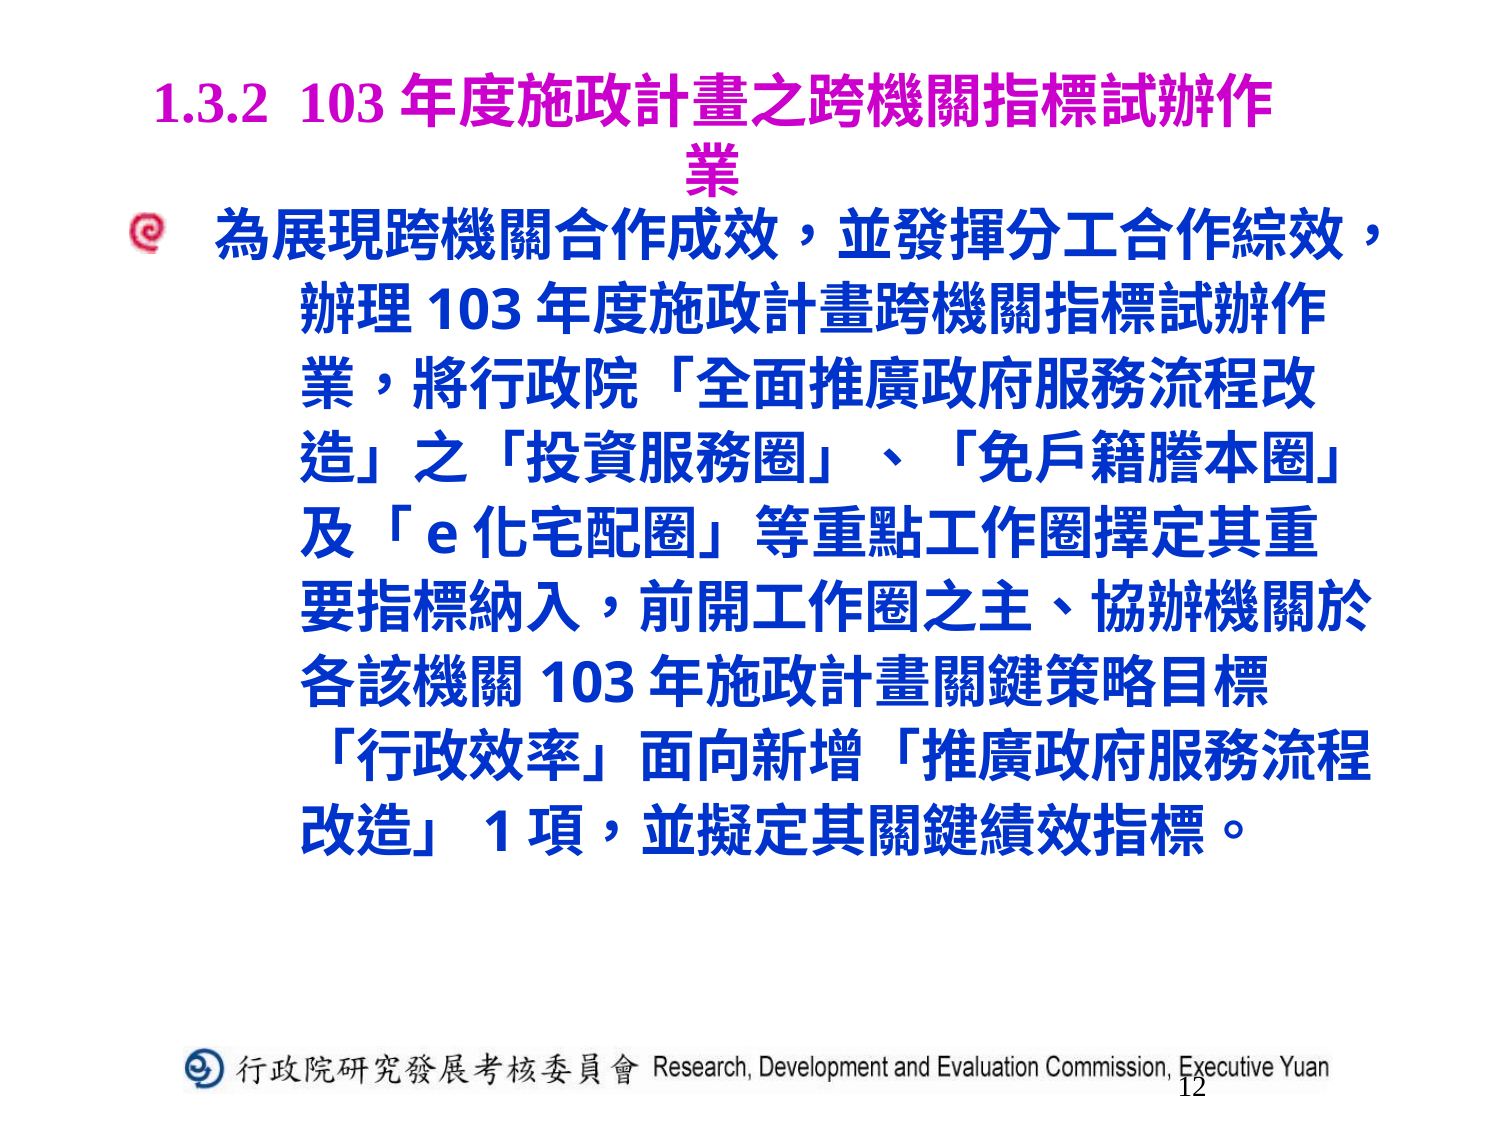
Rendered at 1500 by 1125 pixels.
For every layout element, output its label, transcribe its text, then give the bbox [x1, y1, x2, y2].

title 1.3.2 103年度施政計畫之跨機關指標試辦作業 [109, 56, 1317, 207]
text_box [1162, 1025, 1476, 1101]
list 為展現跨機關合作成效，並發揮分工合作綜效，辦理103年度施政計畫跨機關指標試辦作業，將行政院「全面推廣政府服務流程改造」之「投資服務圈」、「免戶籍謄本圈」及「e化宅配圈」等重點工作圈擇定其重要指標納入，前開工作圈之主、協辦機關於各該機關103年施政計畫關鍵策略目標「行政效率」面向新增「推廣政府服務流程改造」1項，並擬定其關鍵績效指標。 [114, 184, 1390, 948]
